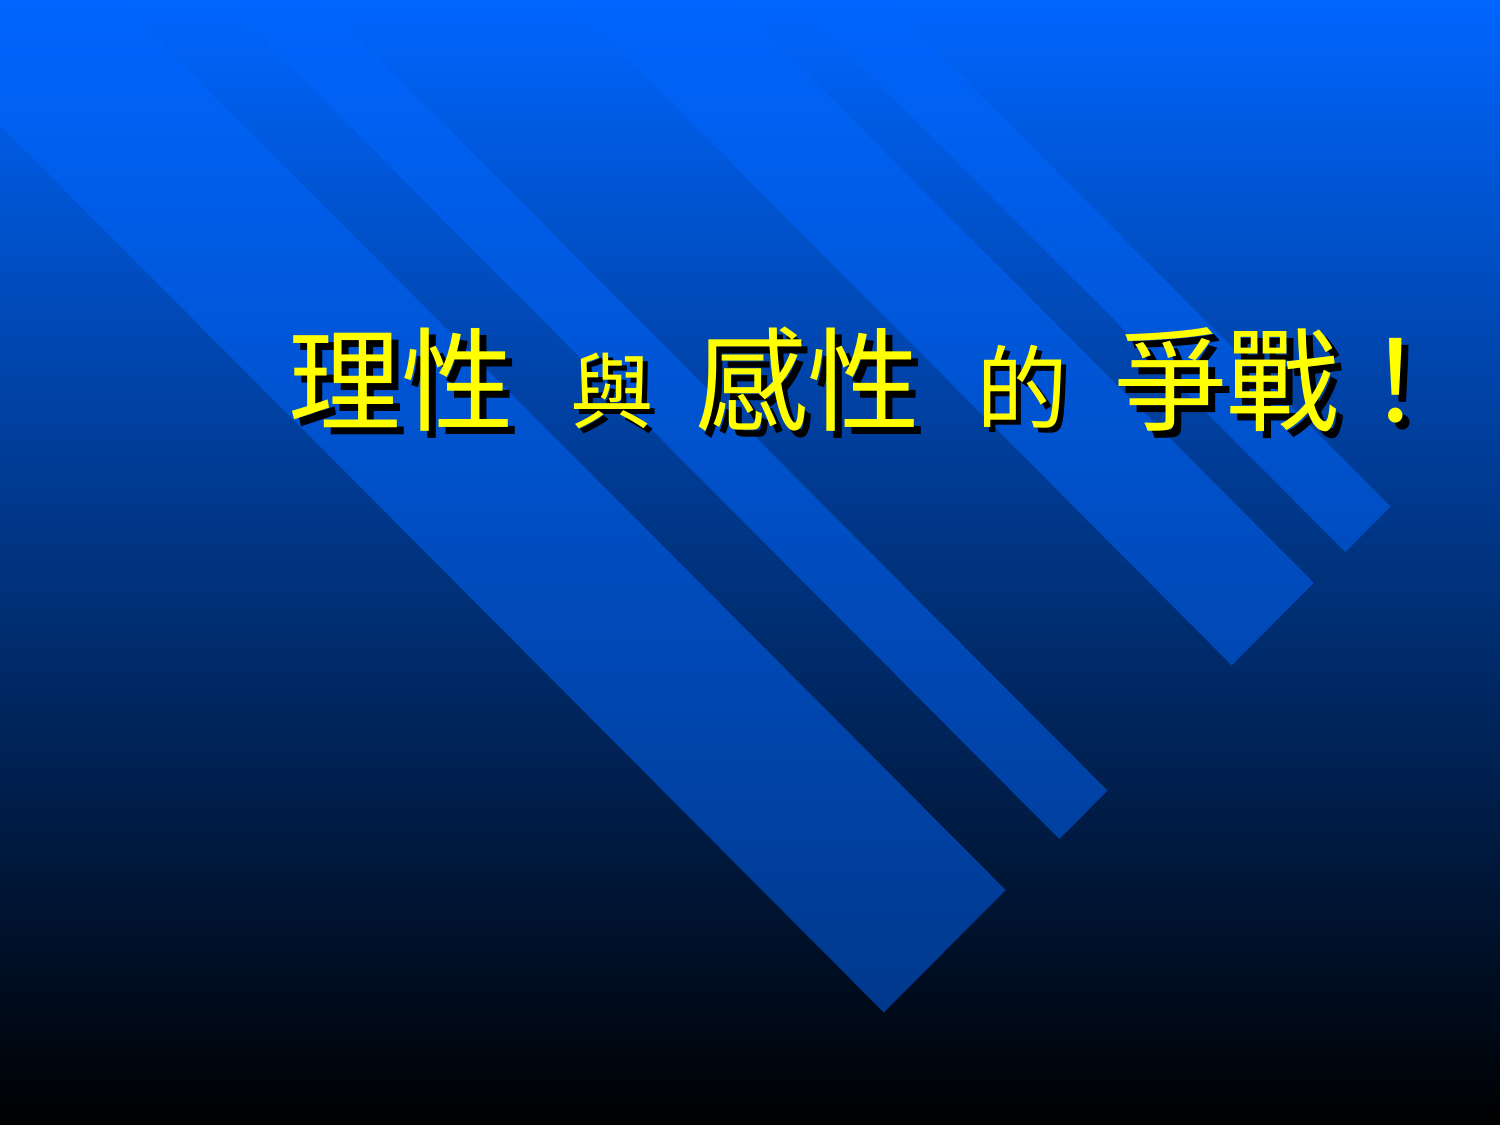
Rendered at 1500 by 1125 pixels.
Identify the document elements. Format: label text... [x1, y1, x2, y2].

text_box 理性 與 感性 的 爭戰！ [123, 302, 1412, 453]
